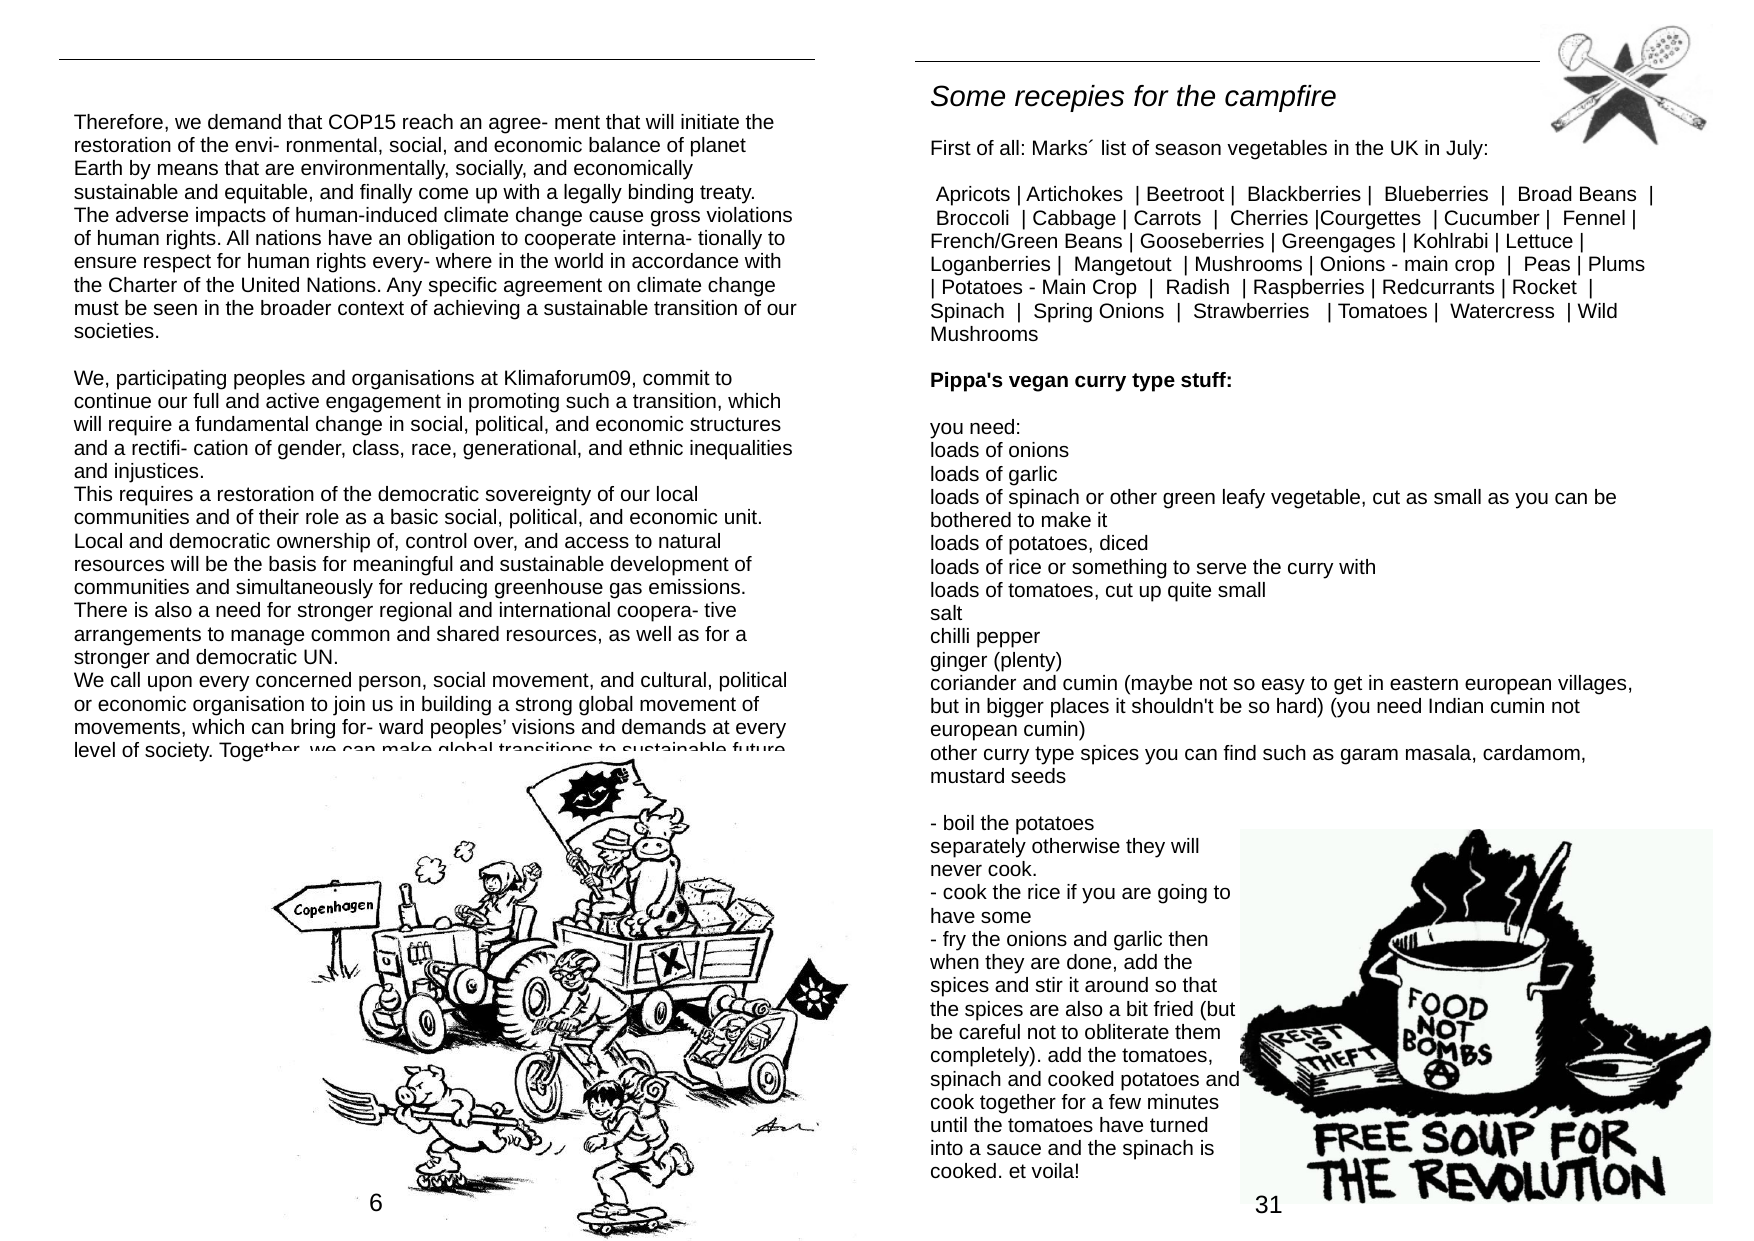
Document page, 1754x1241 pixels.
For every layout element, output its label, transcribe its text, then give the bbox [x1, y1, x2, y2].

picture [1540, 24, 1713, 150]
picture [1240, 829, 1713, 1205]
picture [265, 751, 857, 1241]
text_box Some recepies for the campfire First of all: Marks´ list of season vegetables in the UK in July: Apricots | Artichokes | Beetroot | Blackberries | Blueberries | Broad Beans | Broccoli | Cabbage | Carrots | Cherries |Courgettes | Cucumber | Fennel | French/Green Beans | Gooseberries | Greengages | Kohlrabi | Lettuce | Loganberries | Mangetout | Mushrooms | Onions - main crop | Peas | Plums | Potatoes - Main Crop | Radish | Raspberries | Redcurrants | Rocket | Spinach | Spring Onions | Strawberries | Tomatoes | Watercress | Wild Mushrooms Pippa's vegan curry type stuff: you need: loads of onions loads of garlic loads of spinach or other green leafy vegetable, cut as small as you can be bothered to make it loads of potatoes, diced loads of rice or something to serve the curry with loads of tomatoes, cut up quite small salt chilli pepper ginger (plenty) coriander and cumin (maybe not so easy to get in eastern european villages, but in bigger places it shouldn't be so hard) (you need Indian cumin not european cumin) other curry type spices you can find such as garam masala, cardamom, mustard seeds - boil the potatoes separately otherwise they will never cook. - cook the rice if you are going to have some - fry the onions and garlic then when they are done, add the spices and stir it around so that the spices are also a bit fried (but be careful not to obliterate them completely). add the tomatoes, spinach and cooked potatoes and cook together for a few minutes until the tomatoes have turned into a sauce and the spinach is cooked. et voila! [915, 73, 1672, 1179]
text_box 6 [354, 1181, 443, 1224]
text_box Therefore, we demand that COP15 reach an agree- ment that will initiate the restoration of the envi- ronmental, social, and economic balance of planet Earth by means that are environmentally, socially, and economically sustainable and equitable, and finally come up with a legally binding treaty. The adverse impacts of human-induced climate change cause gross violations of human rights. All nations have an obligation to cooperate interna- tionally to ensure respect for human rights every- where in the world in accordance with the Charter of the United Nations. Any specific agreement on climate change must be seen in the broader context of achieving a sustainable transition of our societies. We, participating peoples and organisations at Klimaforum09, commit to continue our full and active engagement in promoting such a transition, which will require a fundamental change in social, political, and economic structures and a rectifi- cation of gender, class, race, generational, and ethnic inequalities and injustices. This requires a restoration of the democratic sovereignty of our local communities and of their role as a basic social, political, and economic unit. Local and democratic ownership of, control over, and access to natural resources will be the basis for meaningful and sustainable development of communities and simultaneously for reducing greenhouse gas emissions. There is also a need for stronger regional and international coopera- tive arrangements to manage common and shared resources, as well as for a stronger and democratic UN. We call upon every concerned person, social movement, and cultural, political or economic organisation to join us in building a strong global movement of movements, which can bring for- ward peoples’ visions and demands at every level of society. Together, we can make global transitions to sustainable future. [59, 103, 815, 762]
text_box 31 [1240, 1183, 1329, 1227]
